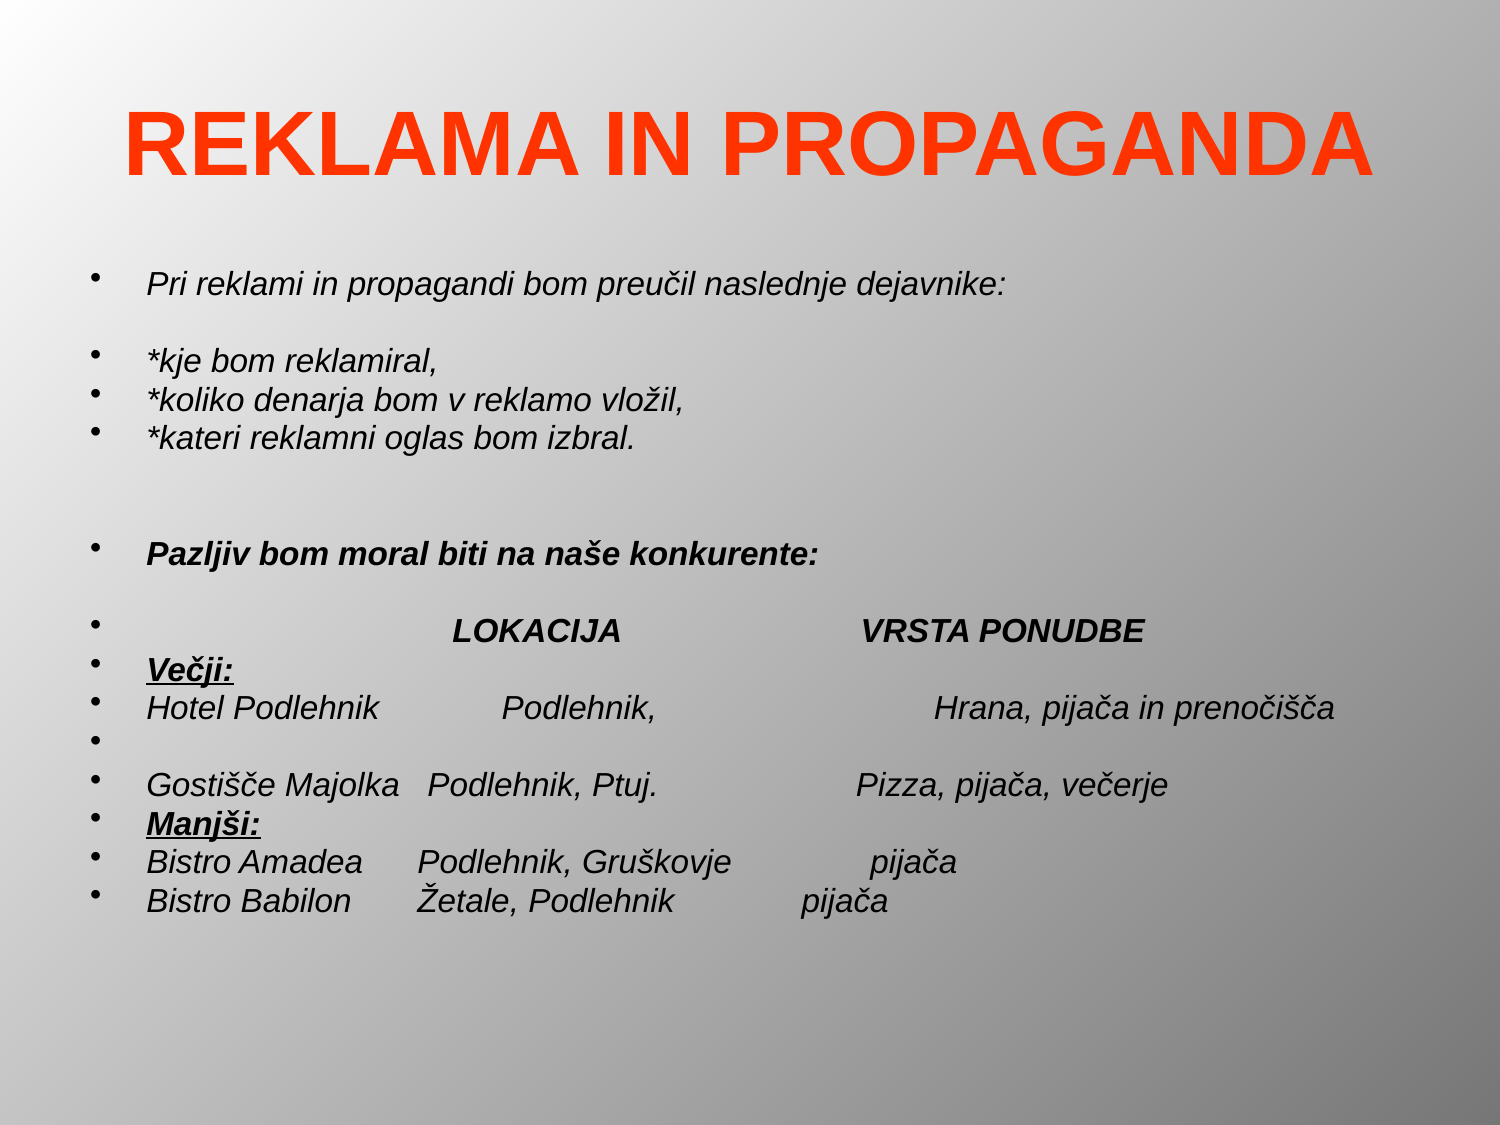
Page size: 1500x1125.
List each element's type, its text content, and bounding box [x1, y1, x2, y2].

title REKLAMA IN PROPAGANDA [75, 45, 1425, 233]
list Pri reklami in propagandi bom preučil naslednje dejavnike: *kje bom reklamiral, *koliko denarja bom v reklamo vložil, *kateri reklamni oglas bom izbral. Pazljiv bom moral biti na naše konkurente: LOKACIJA VRSTA PONUDBE Večji: Hotel Podlehnik Podlehnik, Hrana, pijača in prenočišča Gostišče Majolka Podlehnik, Ptuj. Pizza, pijača, večerje Manjši: Bistro Amadea Podlehnik, Gruškovje pijača Bistro Babilon Žetale, Podlehnik pijača [75, 262, 1425, 1005]
